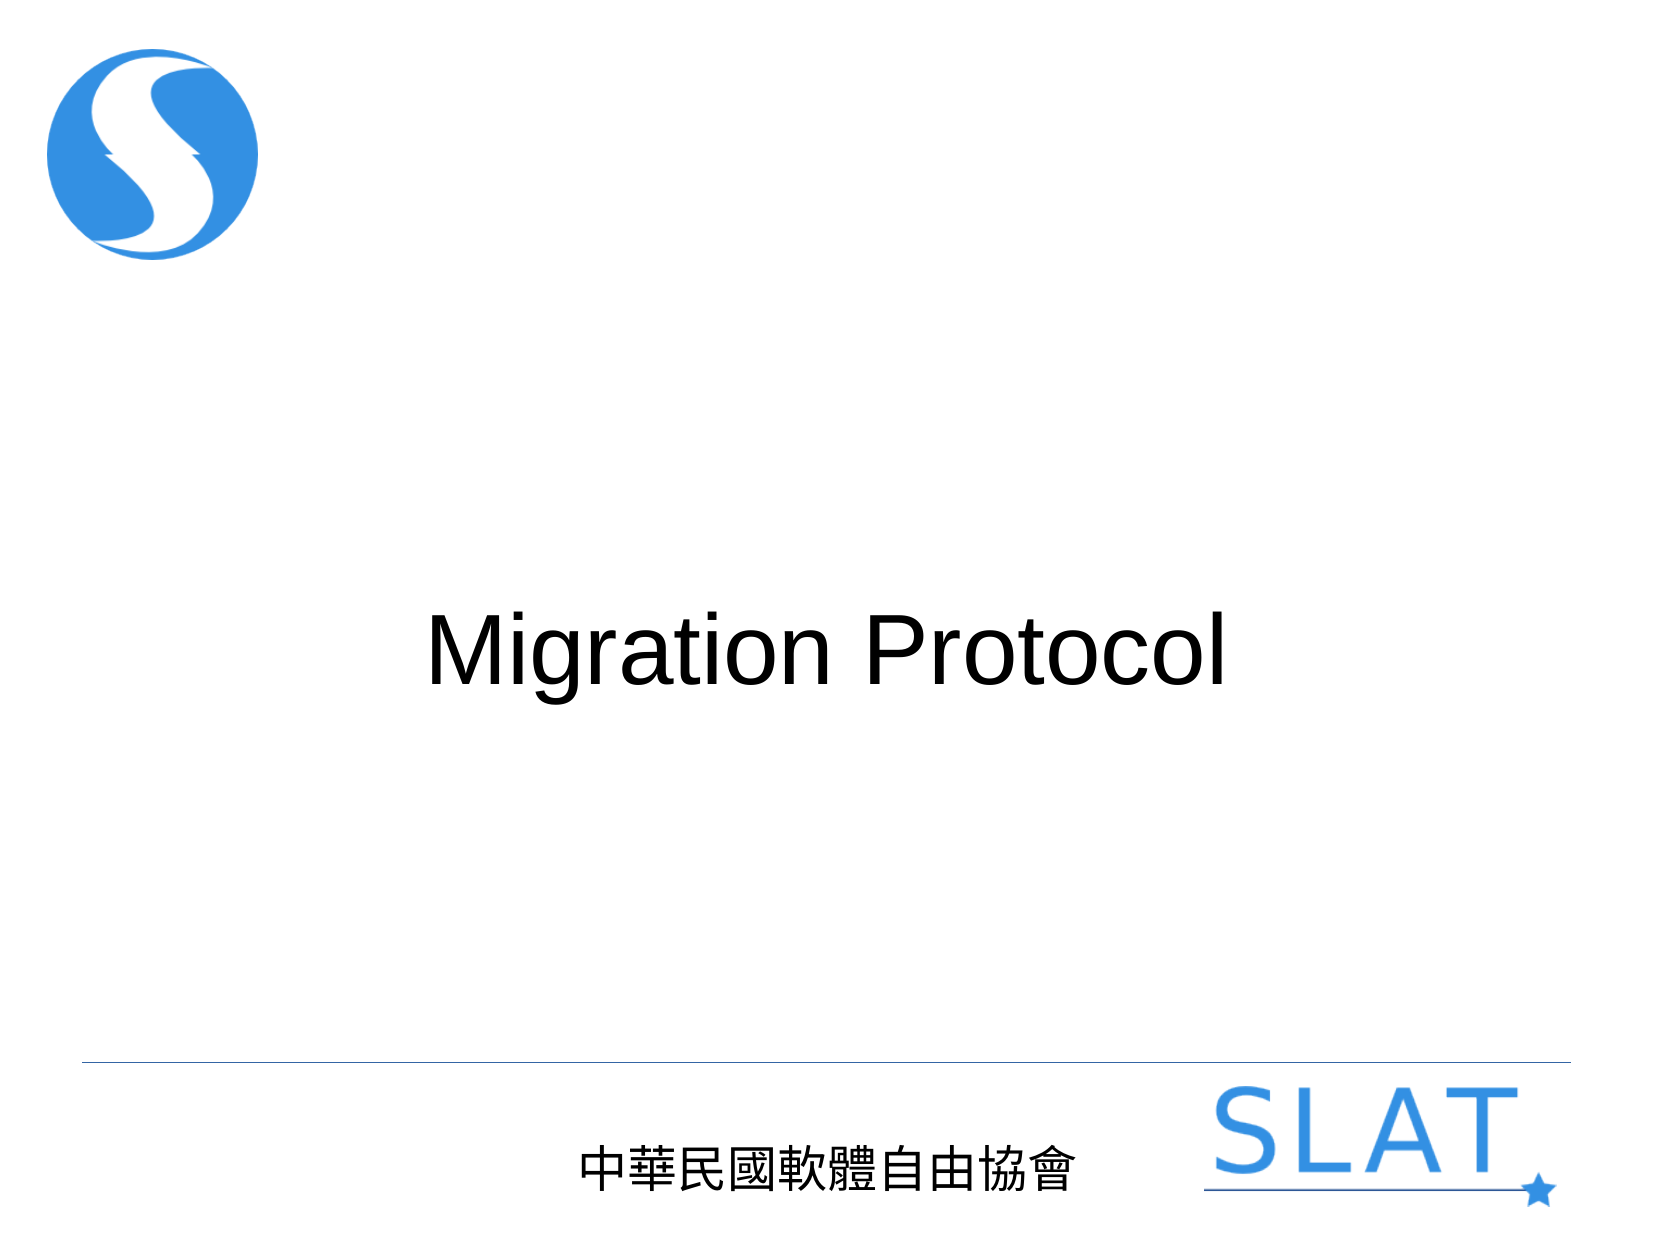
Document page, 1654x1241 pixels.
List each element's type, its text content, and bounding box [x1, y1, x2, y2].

picture [1204, 1086, 1557, 1207]
picture [47, 49, 258, 260]
subtitle Migration Protocol [82, 290, 1571, 1010]
